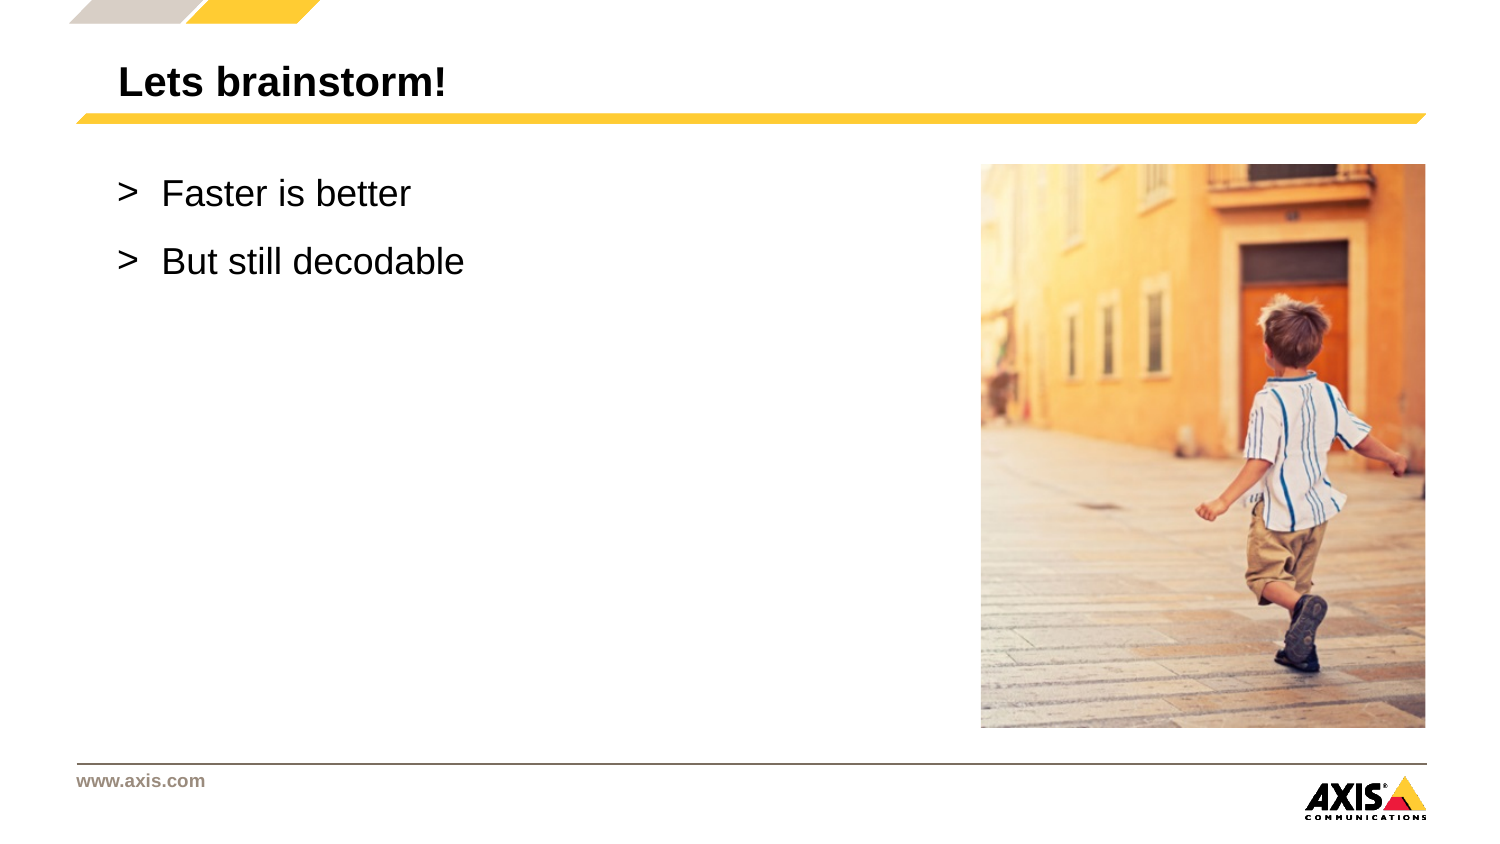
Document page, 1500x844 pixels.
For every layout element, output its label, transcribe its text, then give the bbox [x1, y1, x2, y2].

picture [980, 164, 1426, 728]
list Faster is better But still decodable [102, 161, 921, 376]
title Lets brainstorm! [103, 47, 1462, 108]
picture [1305, 776, 1426, 820]
